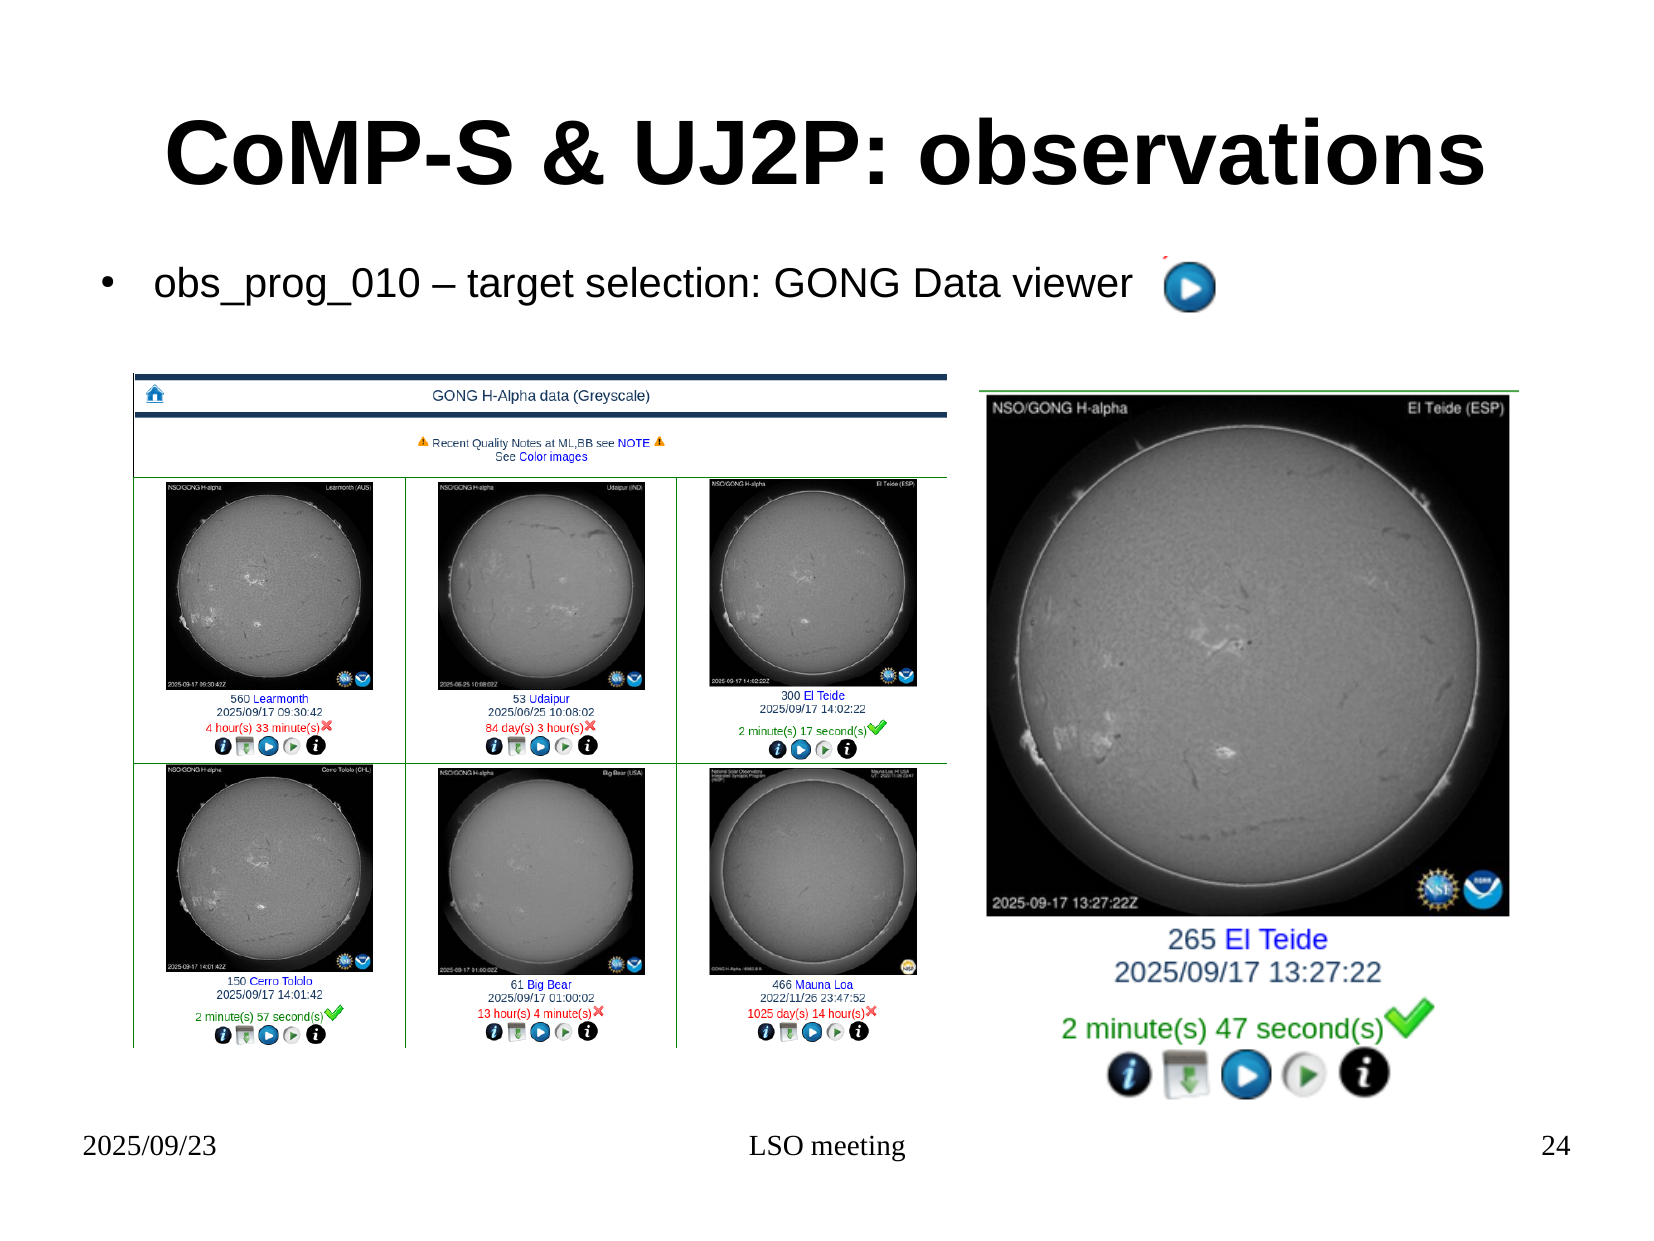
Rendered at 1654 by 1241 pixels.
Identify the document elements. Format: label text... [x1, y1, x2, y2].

picture [1158, 256, 1219, 319]
picture [979, 389, 1519, 1106]
picture [133, 373, 947, 1048]
list obs_prog_010 – target selection: GONG Data viewer [82, 183, 1571, 1126]
title CoMP-S & UJ2P: observations [82, 49, 1571, 183]
